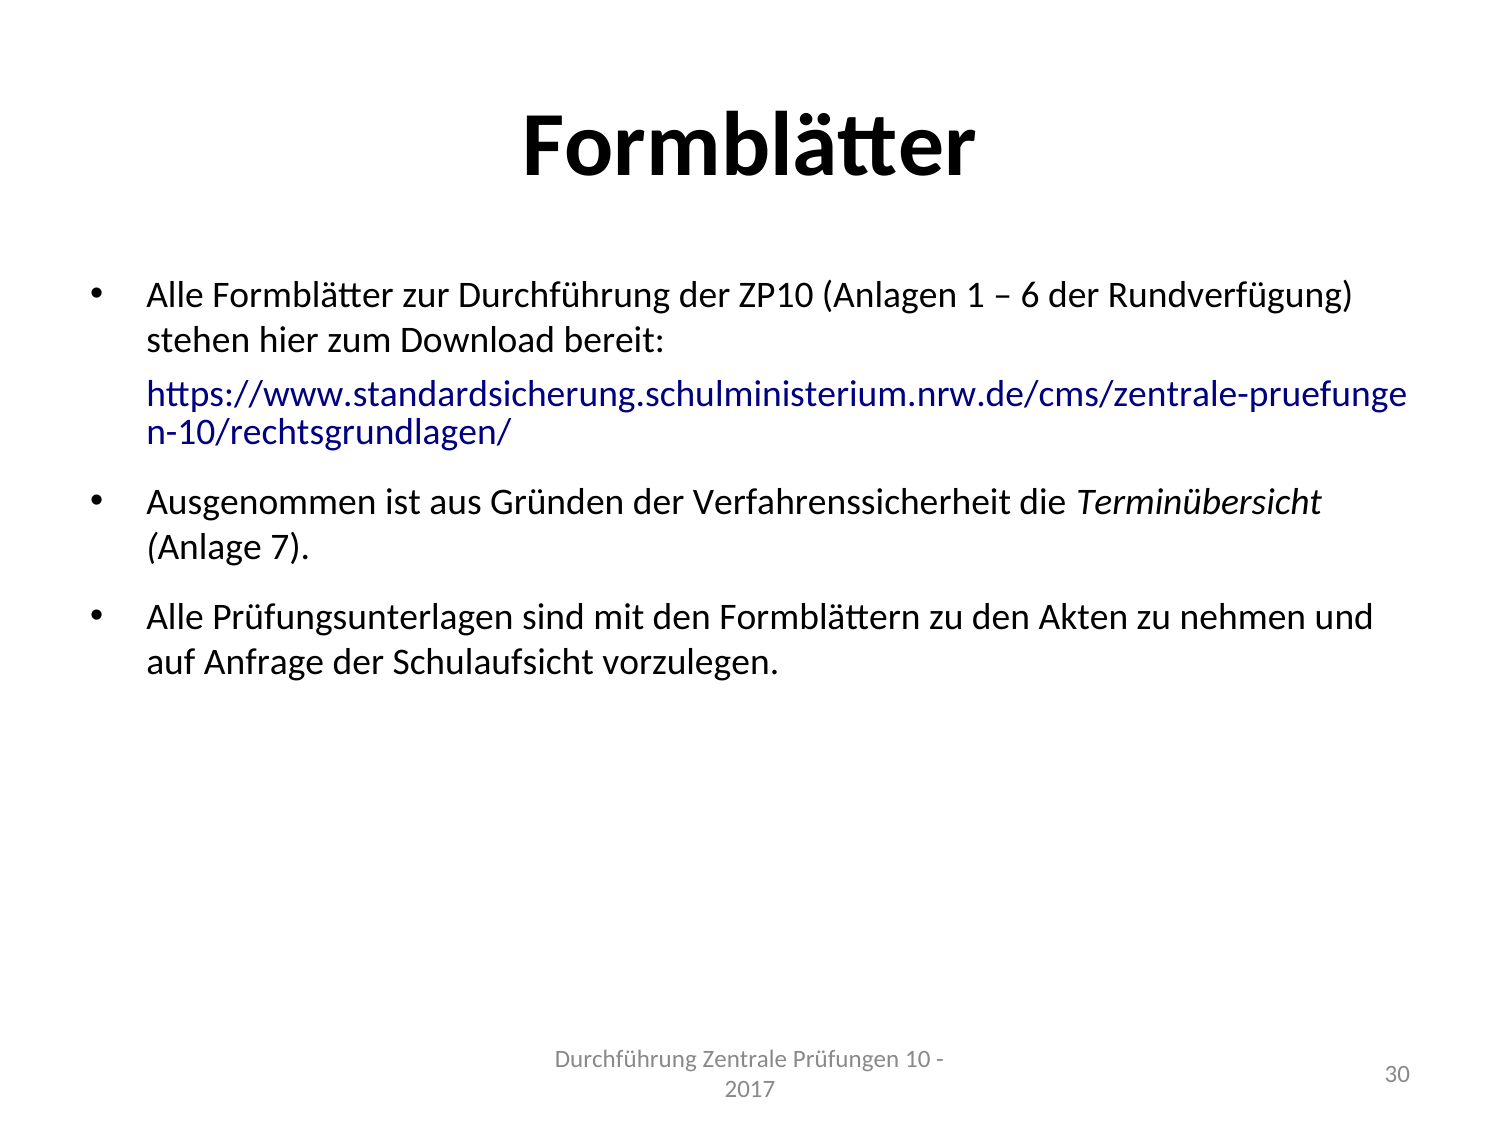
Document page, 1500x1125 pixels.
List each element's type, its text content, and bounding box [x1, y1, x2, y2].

text_box Durchführung Zentrale Prüfungen 10 - 2017 [512, 1042, 988, 1103]
title Formblätter [75, 45, 1426, 233]
text_box <Foliennummer> [1074, 1042, 1426, 1103]
list Alle Formblätter zur Durchführung der ZP10 (Anlagen 1 – 6 der Rundverfügung) stehen hier zum Download bereit: https://www.standardsicherung.schulministerium.nrw.de/cms/zentrale-pruefungen-10/rechtsgrundlagen/ Ausgenommen ist aus Gründen der Verfahrenssicherheit die Terminübersicht (Anlage 7). Alle Prüfungsunterlagen sind mit den Formblättern zu den Akten zu nehmen und auf Anfrage der Schulaufsicht vorzulegen. [75, 262, 1426, 1005]
